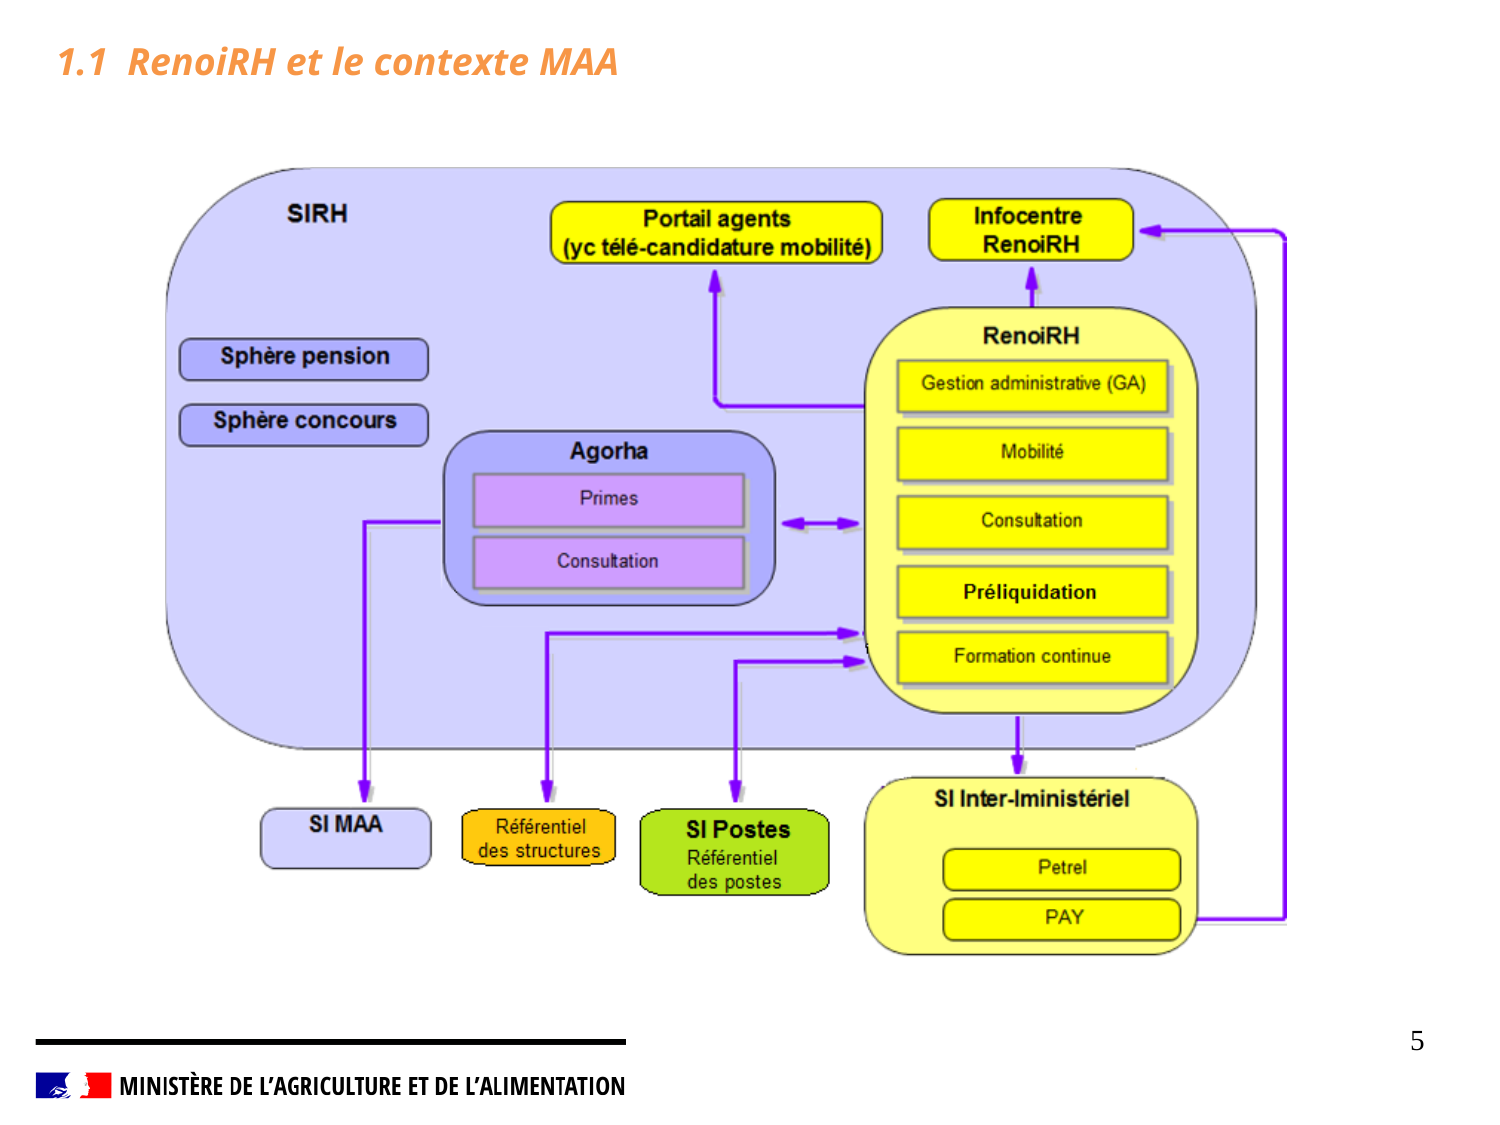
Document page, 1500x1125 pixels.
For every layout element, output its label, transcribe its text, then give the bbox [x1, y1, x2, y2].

picture [165, 167, 1287, 957]
text_box 1.1 RenoiRH et le contexte MAA [41, 30, 1476, 137]
picture [35, 1039, 626, 1099]
